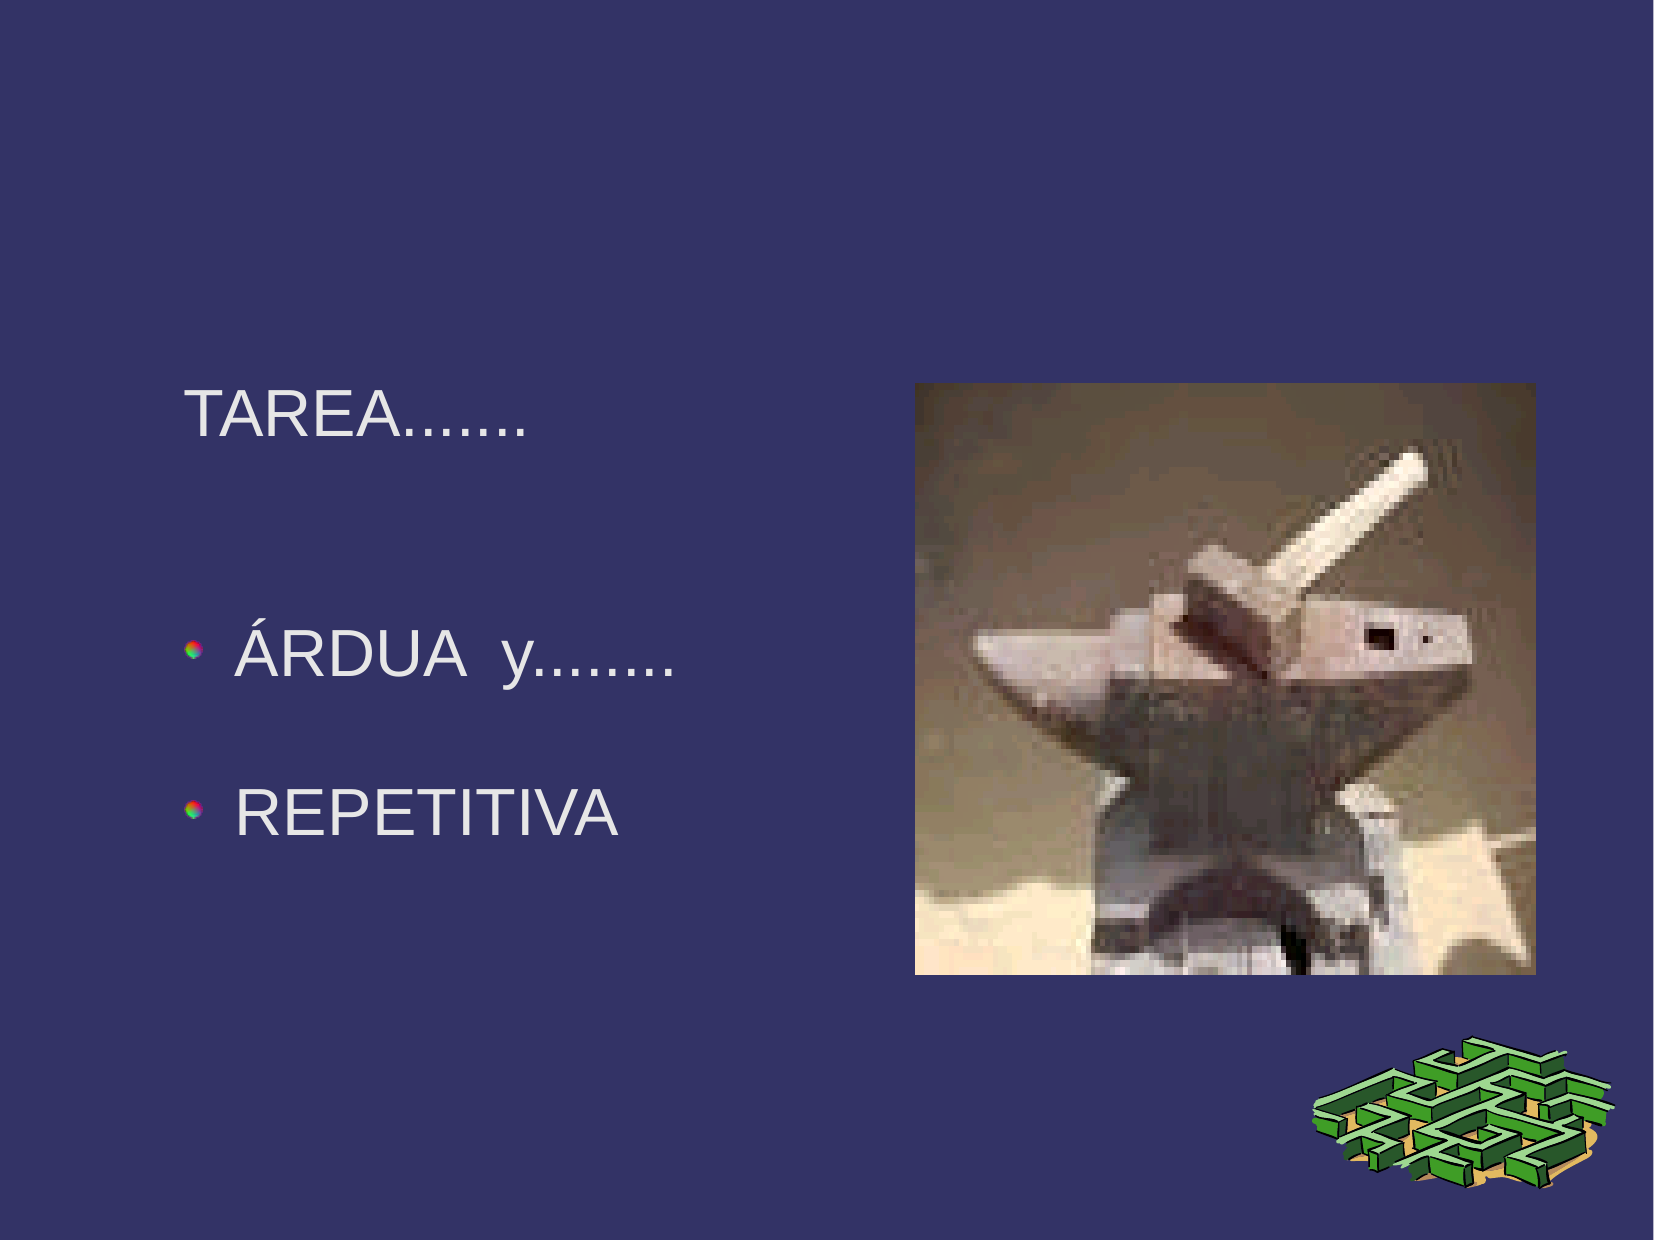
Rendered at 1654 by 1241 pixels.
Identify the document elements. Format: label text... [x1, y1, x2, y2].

picture [891, 364, 1570, 1146]
list TAREA....... ÁRDUA y........ REPETITIVA [178, 364, 857, 1170]
